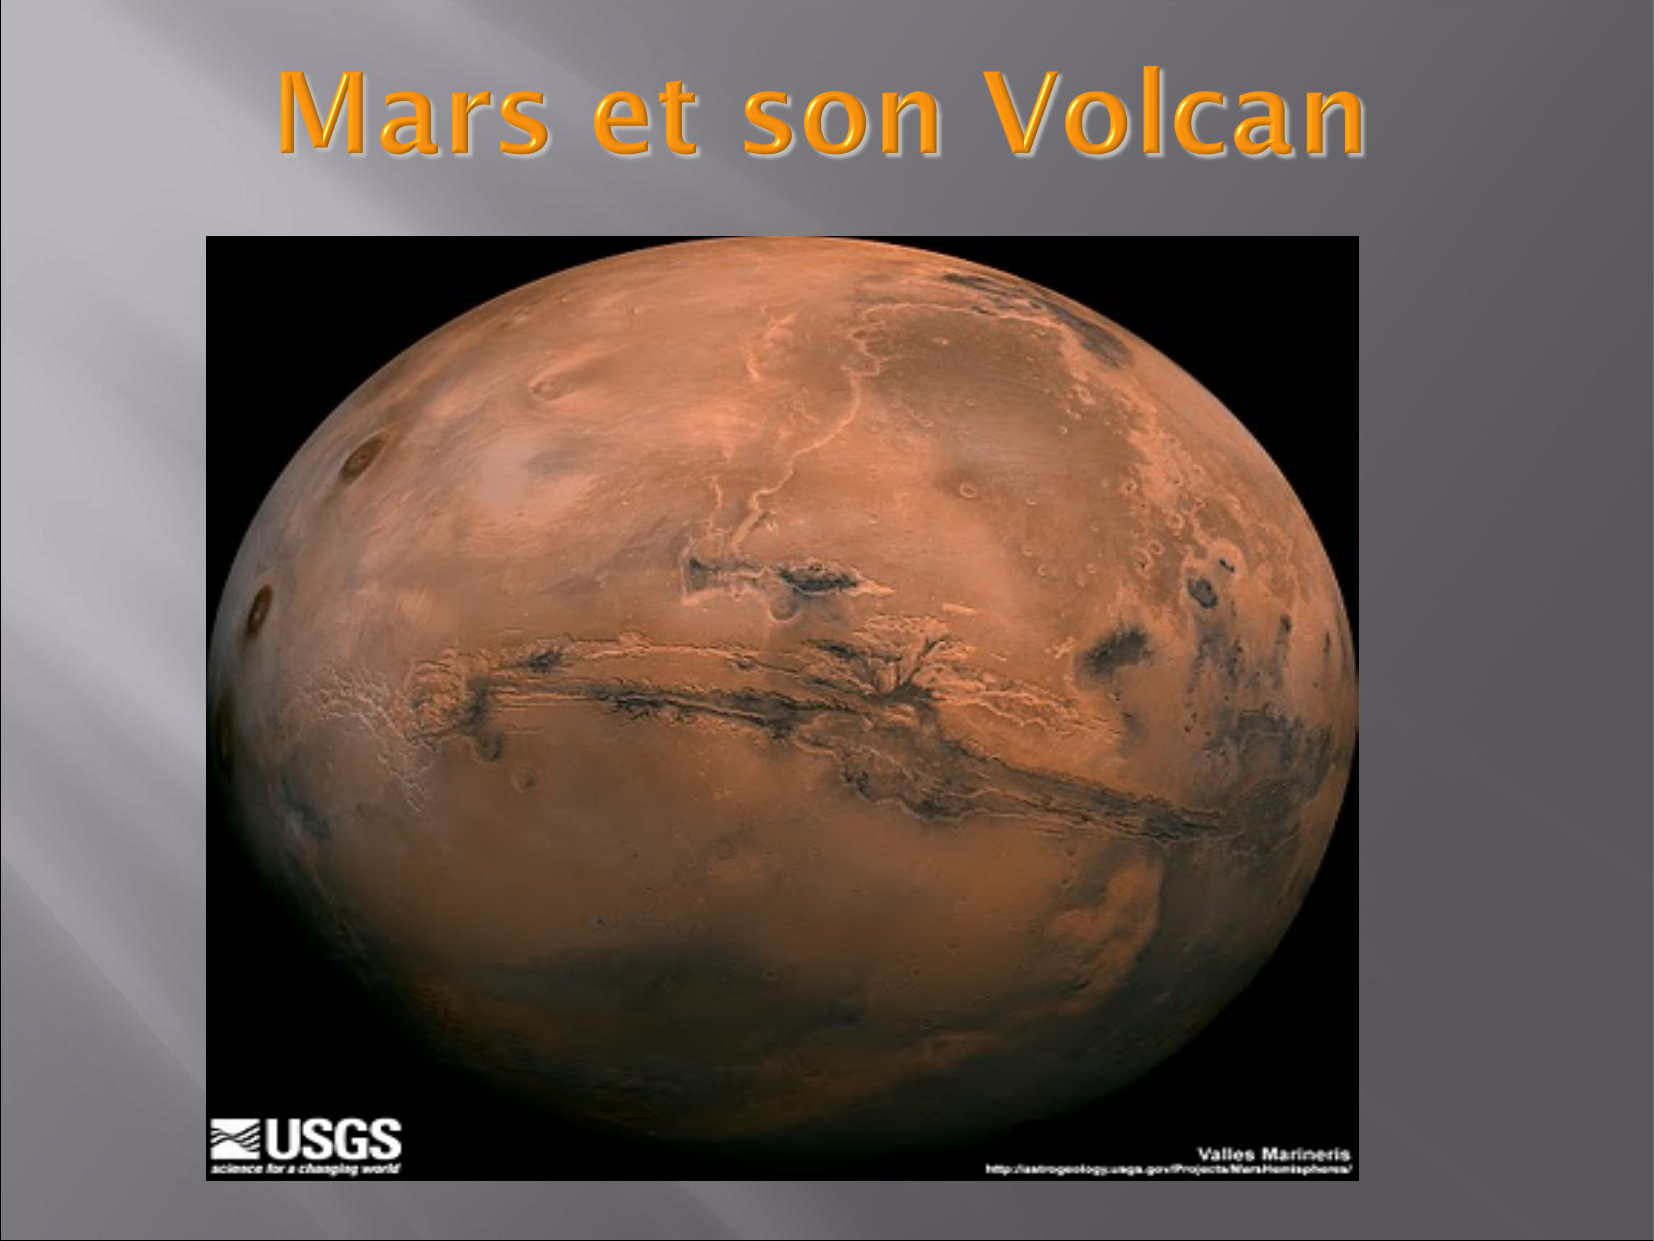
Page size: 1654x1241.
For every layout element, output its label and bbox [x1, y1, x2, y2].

picture [0, 0, 1654, 1241]
text_box [76, 3, 1566, 209]
